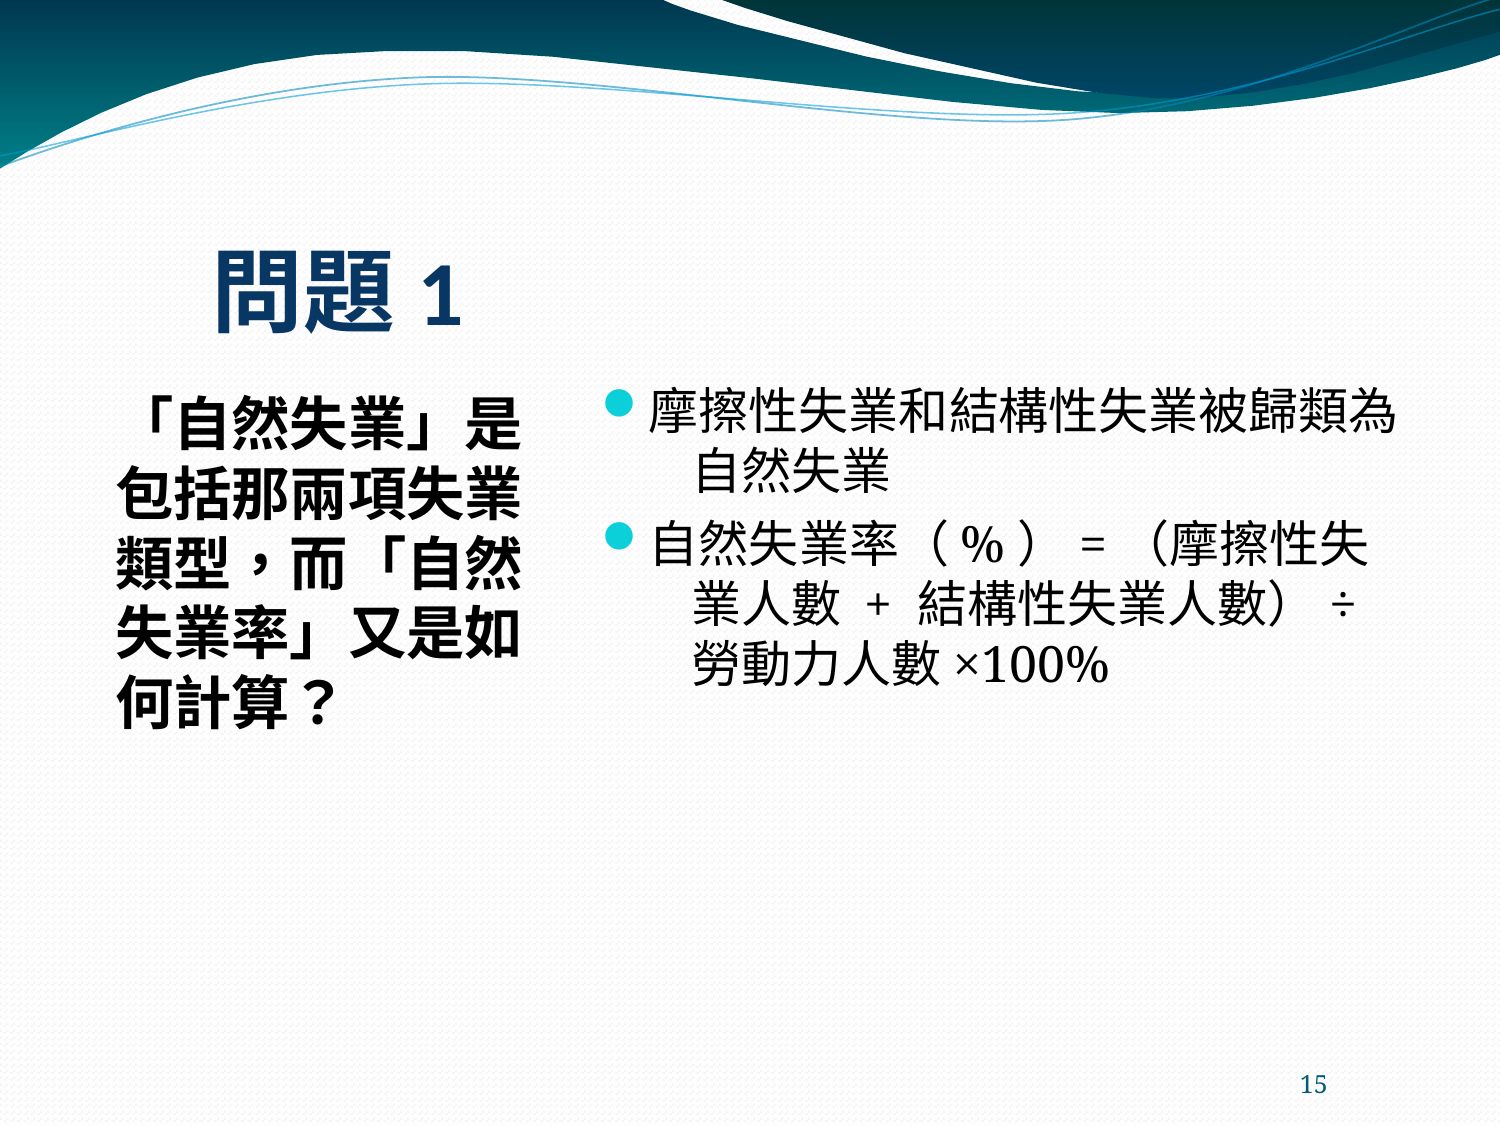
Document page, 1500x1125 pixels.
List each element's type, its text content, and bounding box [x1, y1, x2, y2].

list 摩擦性失業和結構性失業被歸類為自然失業 自然失業率（%）=（摩擦性失業人數 + 結構性失業人數）÷勞動力人數×100% [586, 379, 1426, 1125]
text_box [1299, 1042, 1426, 1103]
title 問題1 [112, 153, 563, 345]
list 「自然失業」是包括那兩項失業類型，而「自然失業率」又是如何計算？ [112, 379, 563, 1125]
